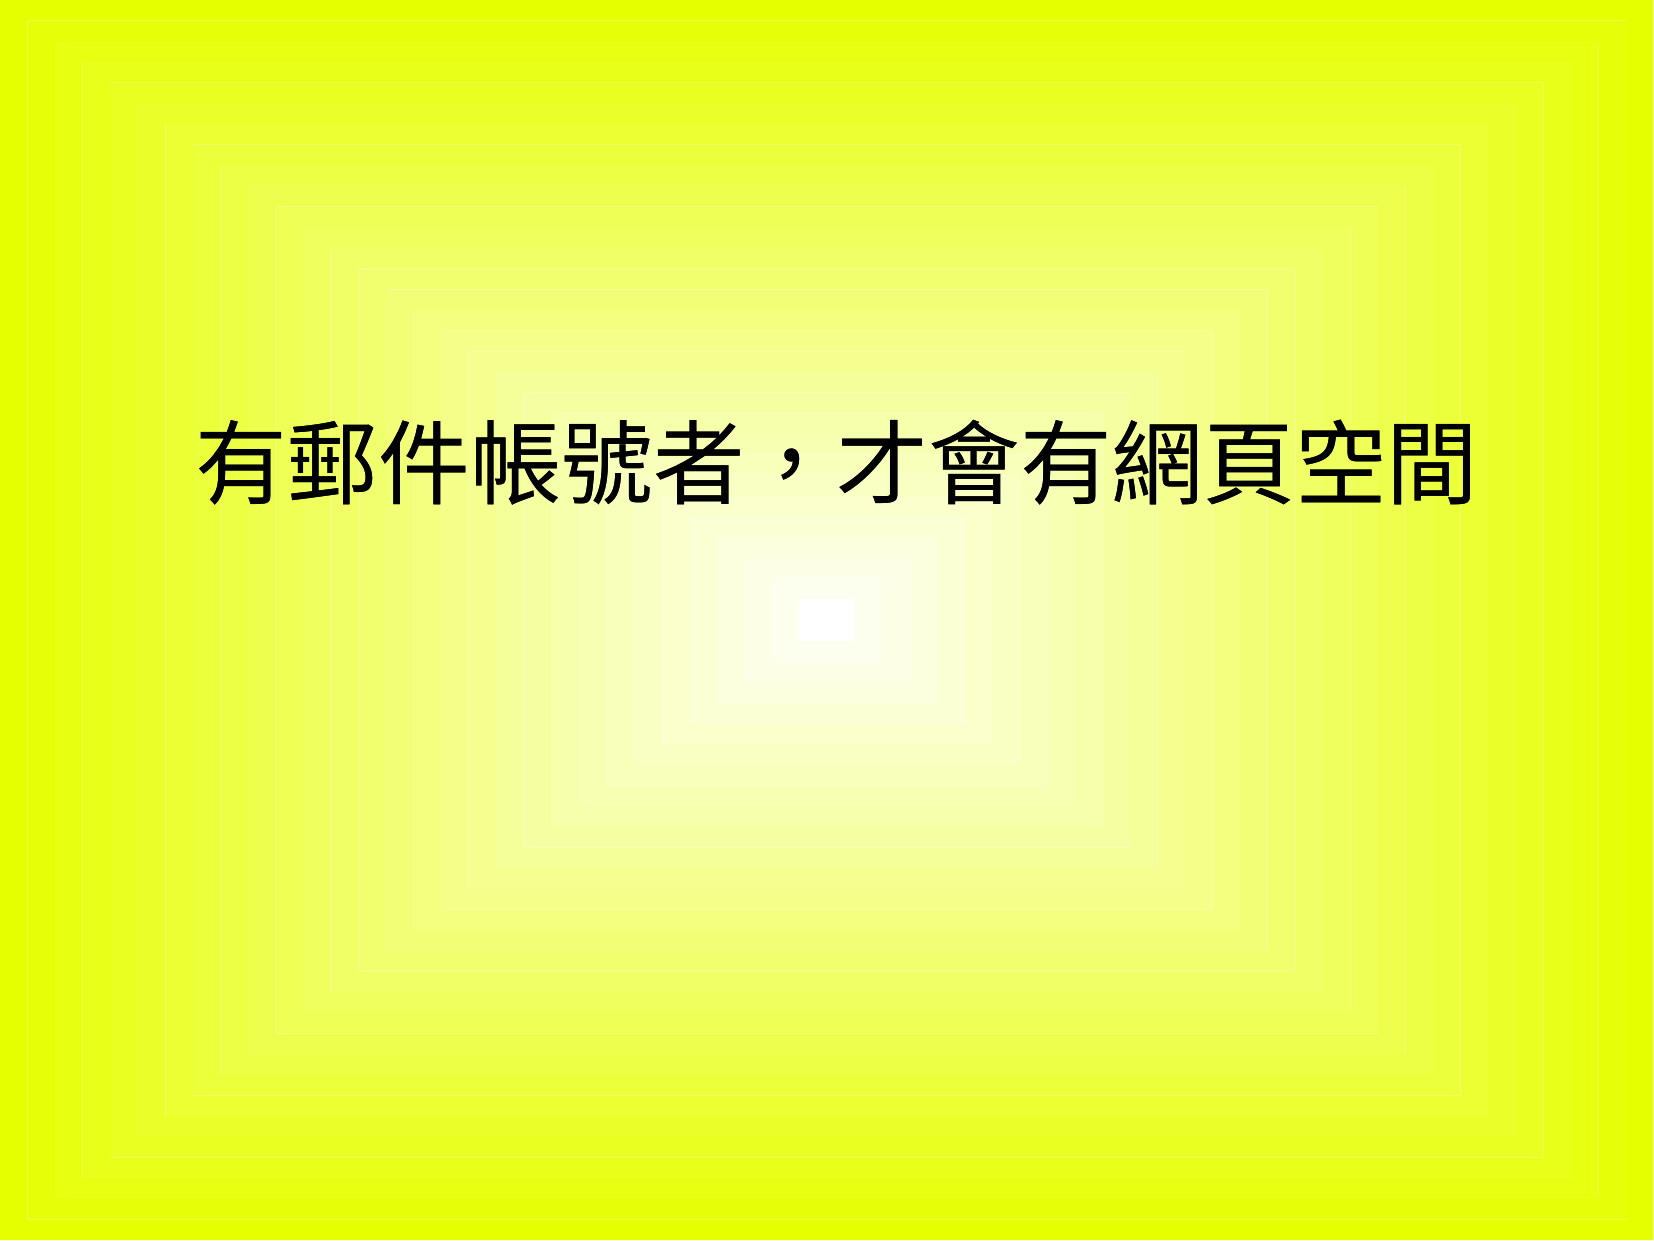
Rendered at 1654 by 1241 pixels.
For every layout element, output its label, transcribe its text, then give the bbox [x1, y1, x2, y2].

title 有郵件帳號者，才會有網頁空間 [76, 295, 1566, 488]
